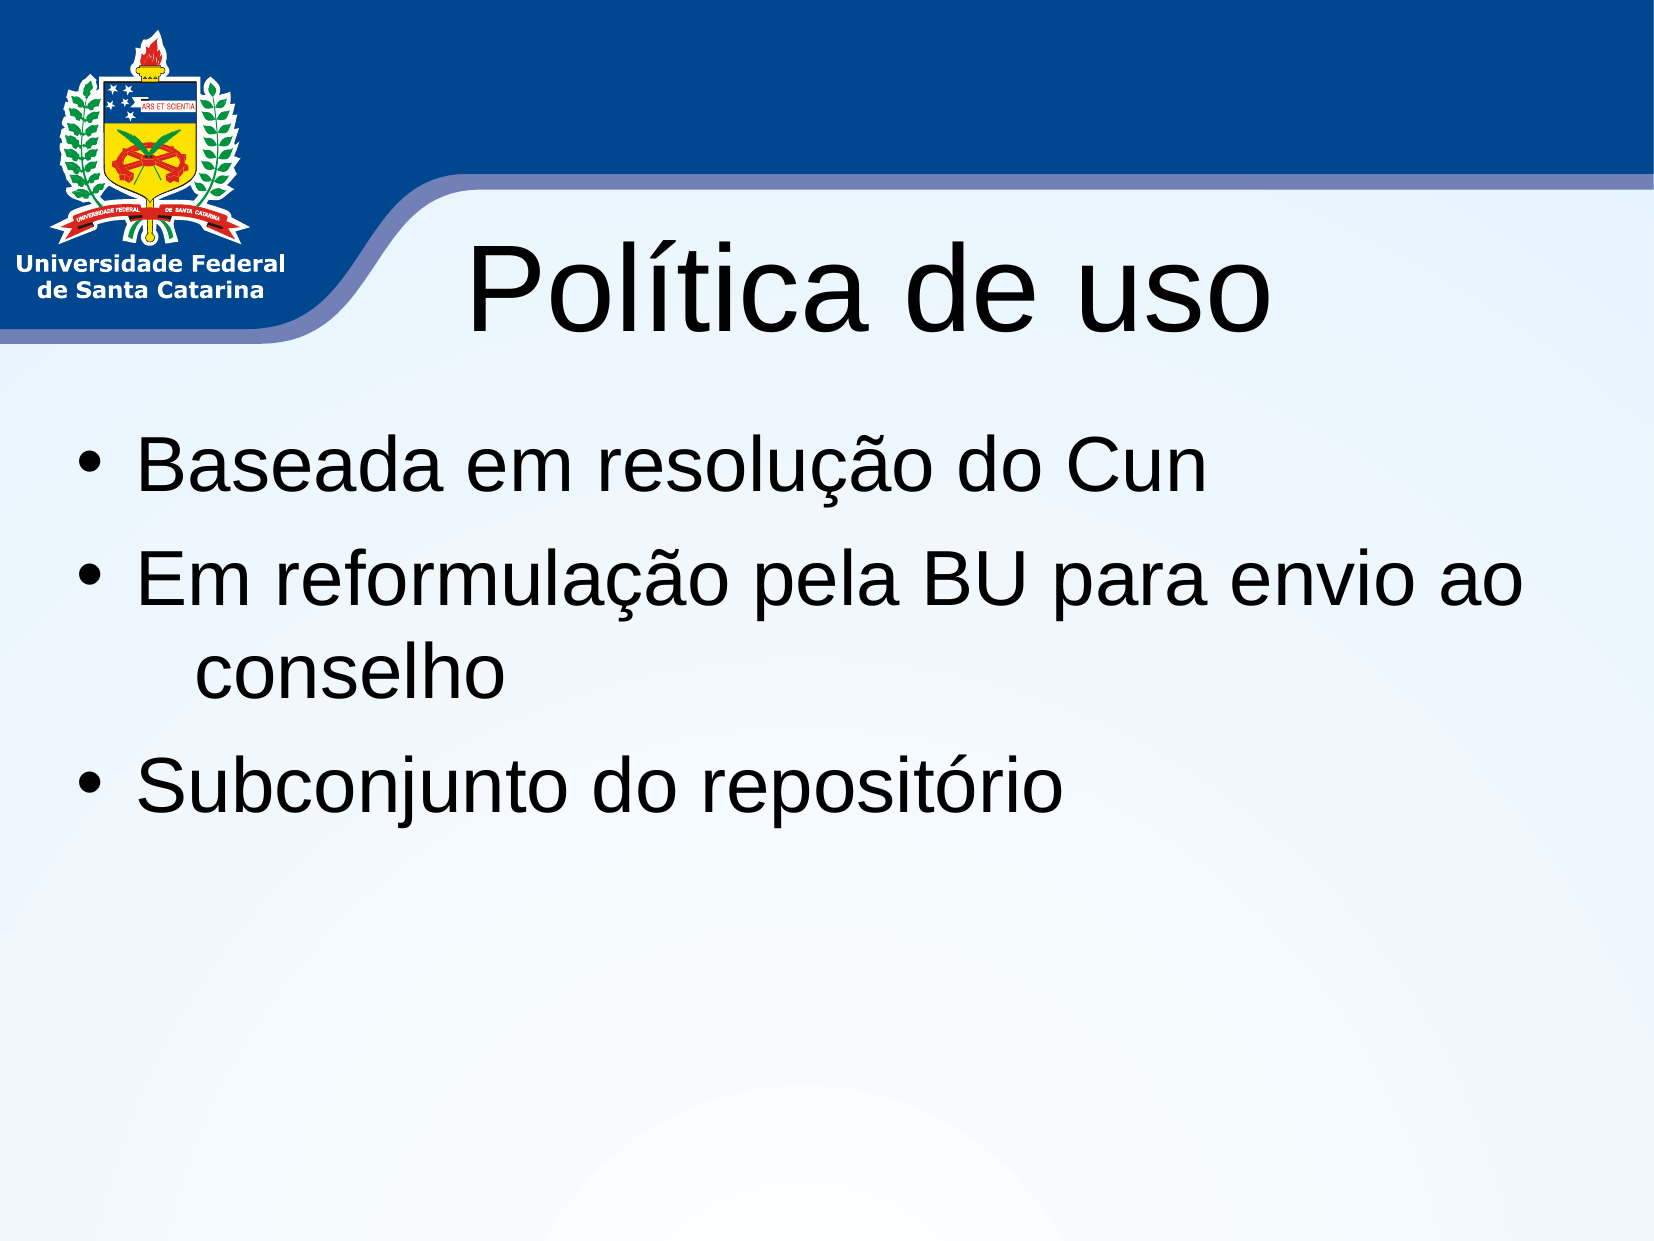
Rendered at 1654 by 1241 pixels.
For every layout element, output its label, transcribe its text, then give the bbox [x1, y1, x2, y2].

title Política de uso [125, 178, 1614, 386]
list Baseada em resolução do Cun Em reformulação pela BU para envio ao conselho Subconjunto do repositório [76, 413, 1565, 830]
